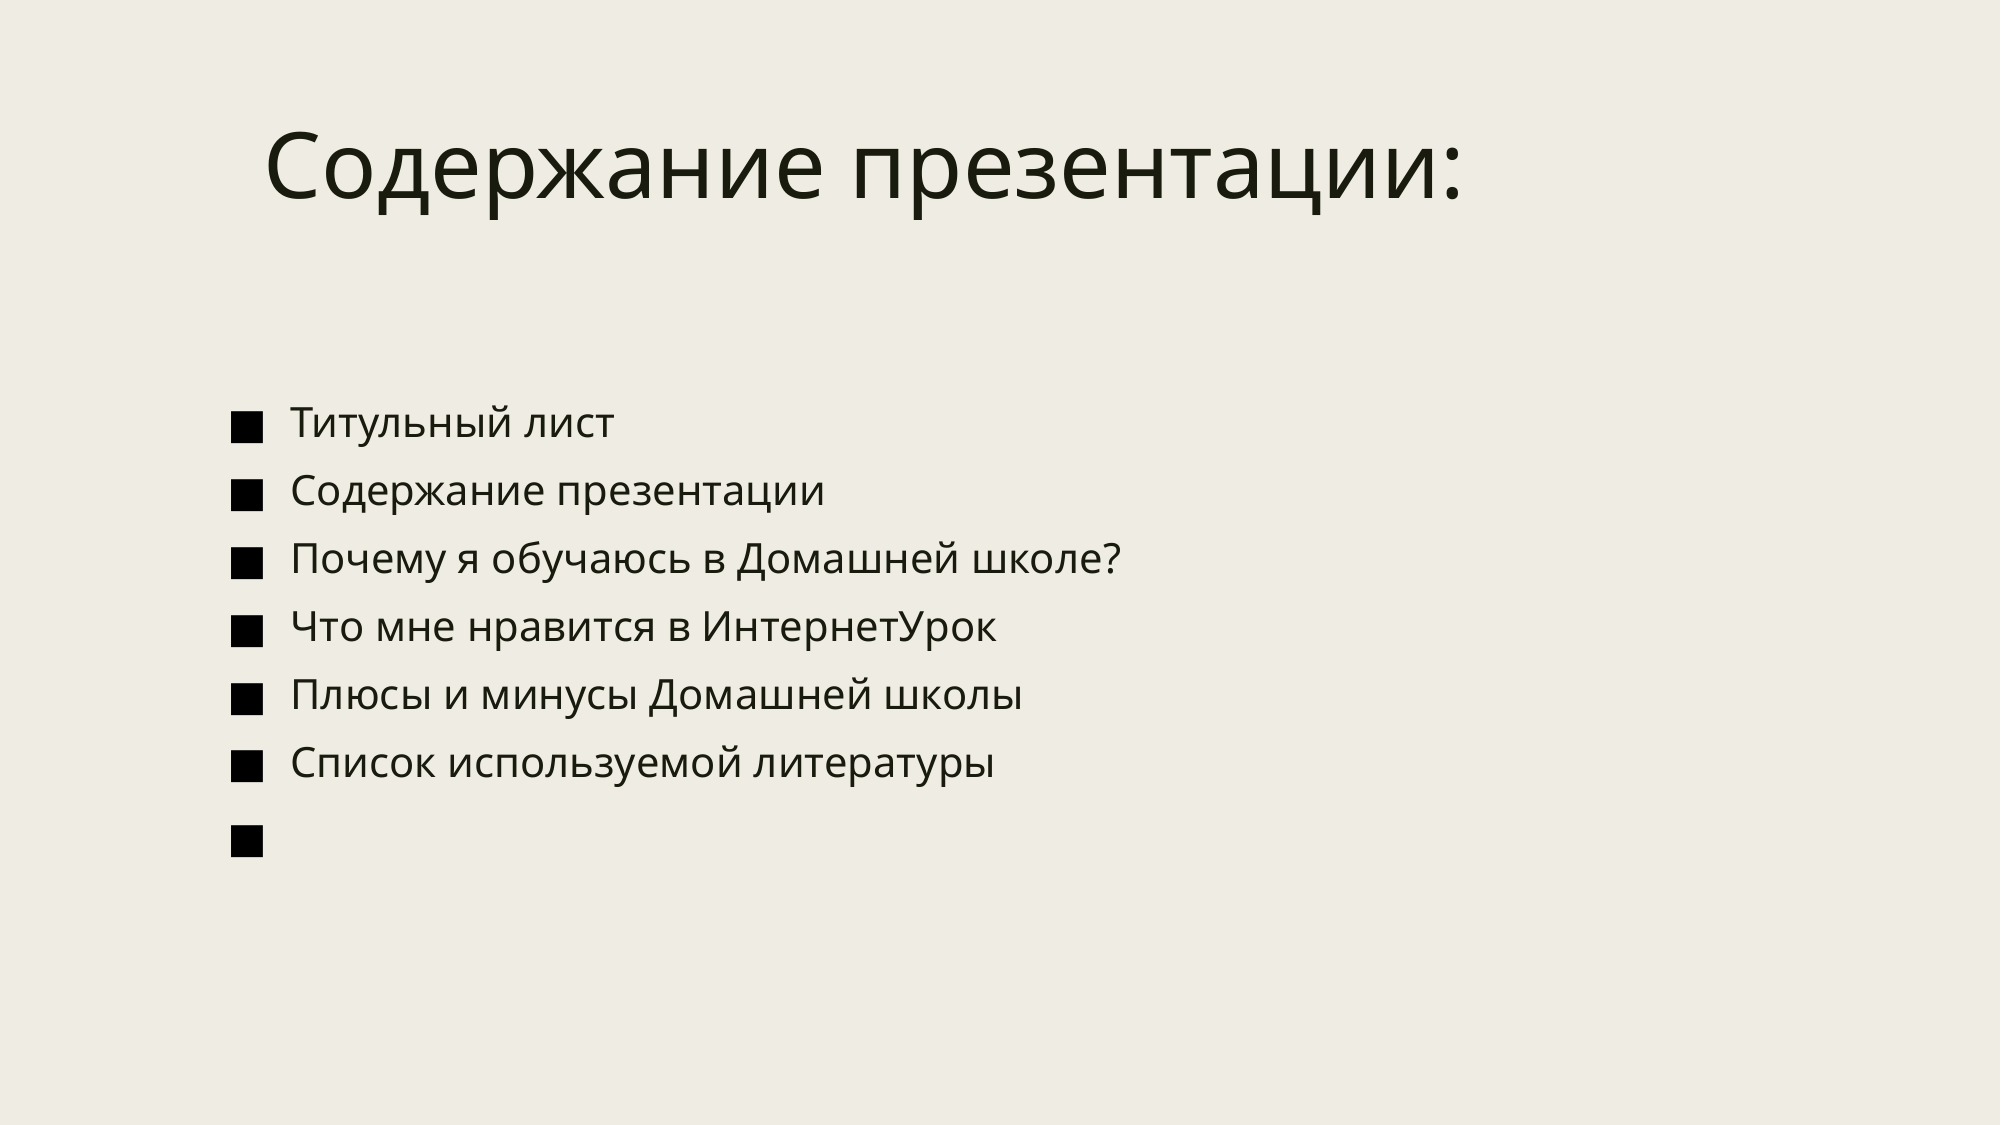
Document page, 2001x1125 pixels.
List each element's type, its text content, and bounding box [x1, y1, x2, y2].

list Титульный лист Содержание презентации Почему я обучаюсь в Домашней школе? Что мне нравится в ИнтернетУрок Плюсы и минусы Домашней школы Список используемой литературы [212, 392, 1788, 937]
title Содержание презентации: [225, 112, 1801, 357]
